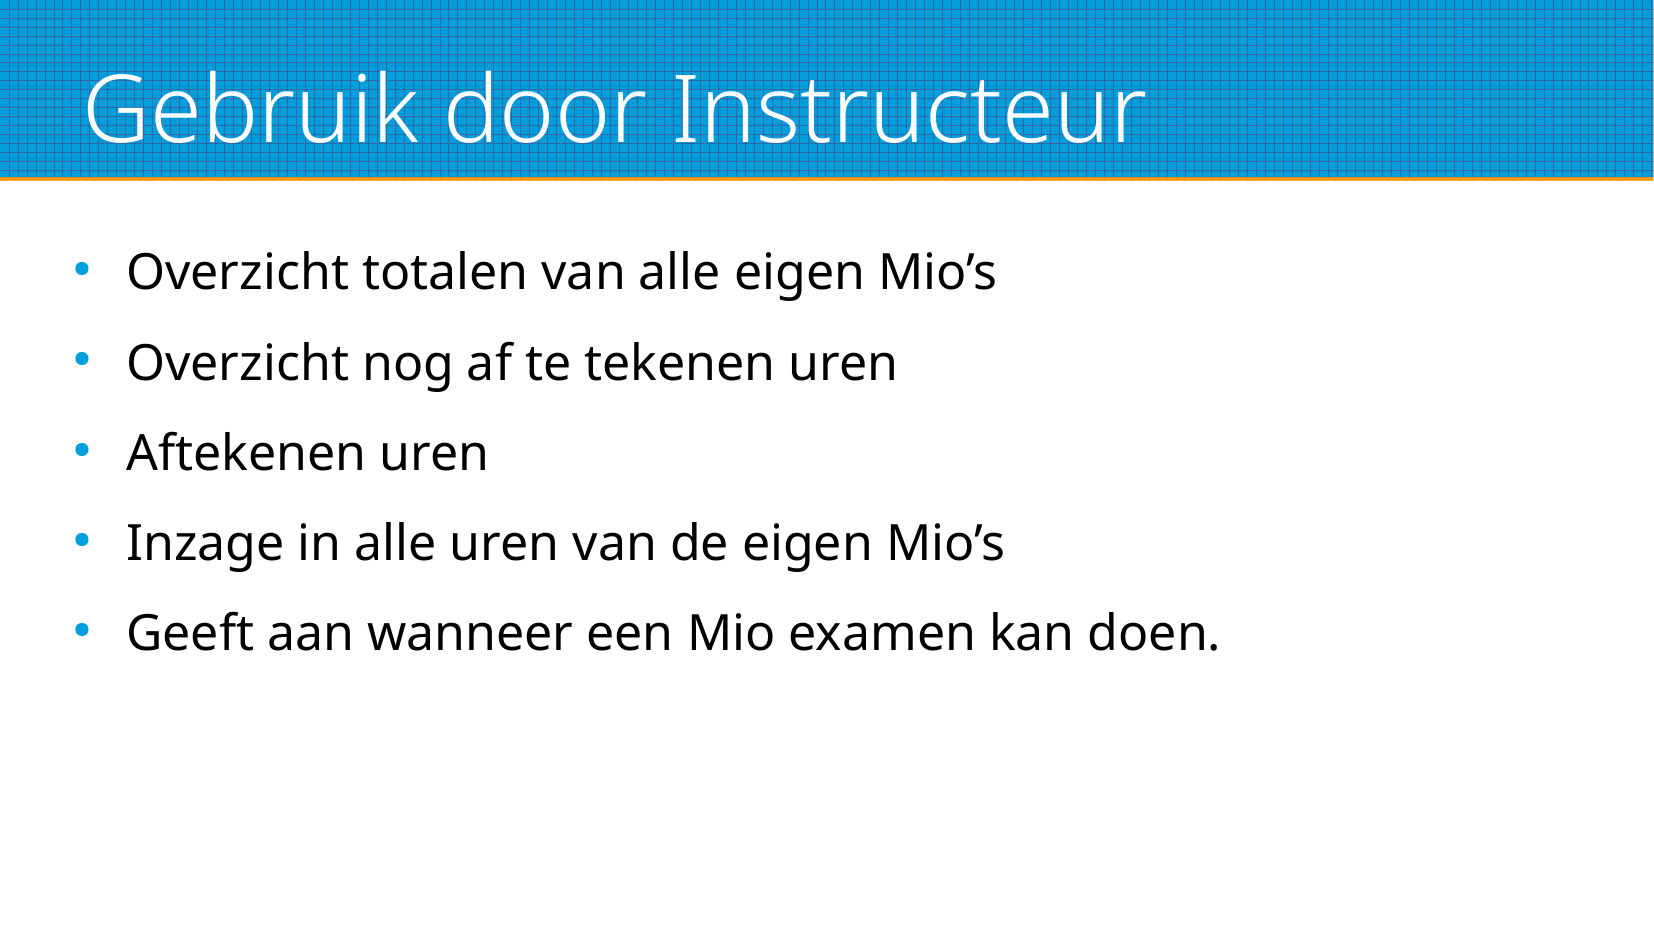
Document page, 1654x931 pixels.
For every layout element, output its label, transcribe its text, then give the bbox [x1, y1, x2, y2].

list Overzicht totalen van alle eigen Mio’s Overzicht nog af te tekenen uren Aftekenen uren Inzage in alle uren van de eigen Mio’s Geeft aan wanneer een Mio examen kan doen. [55, 236, 1536, 811]
title Gebruik door Instructeur [82, 14, 1571, 171]
